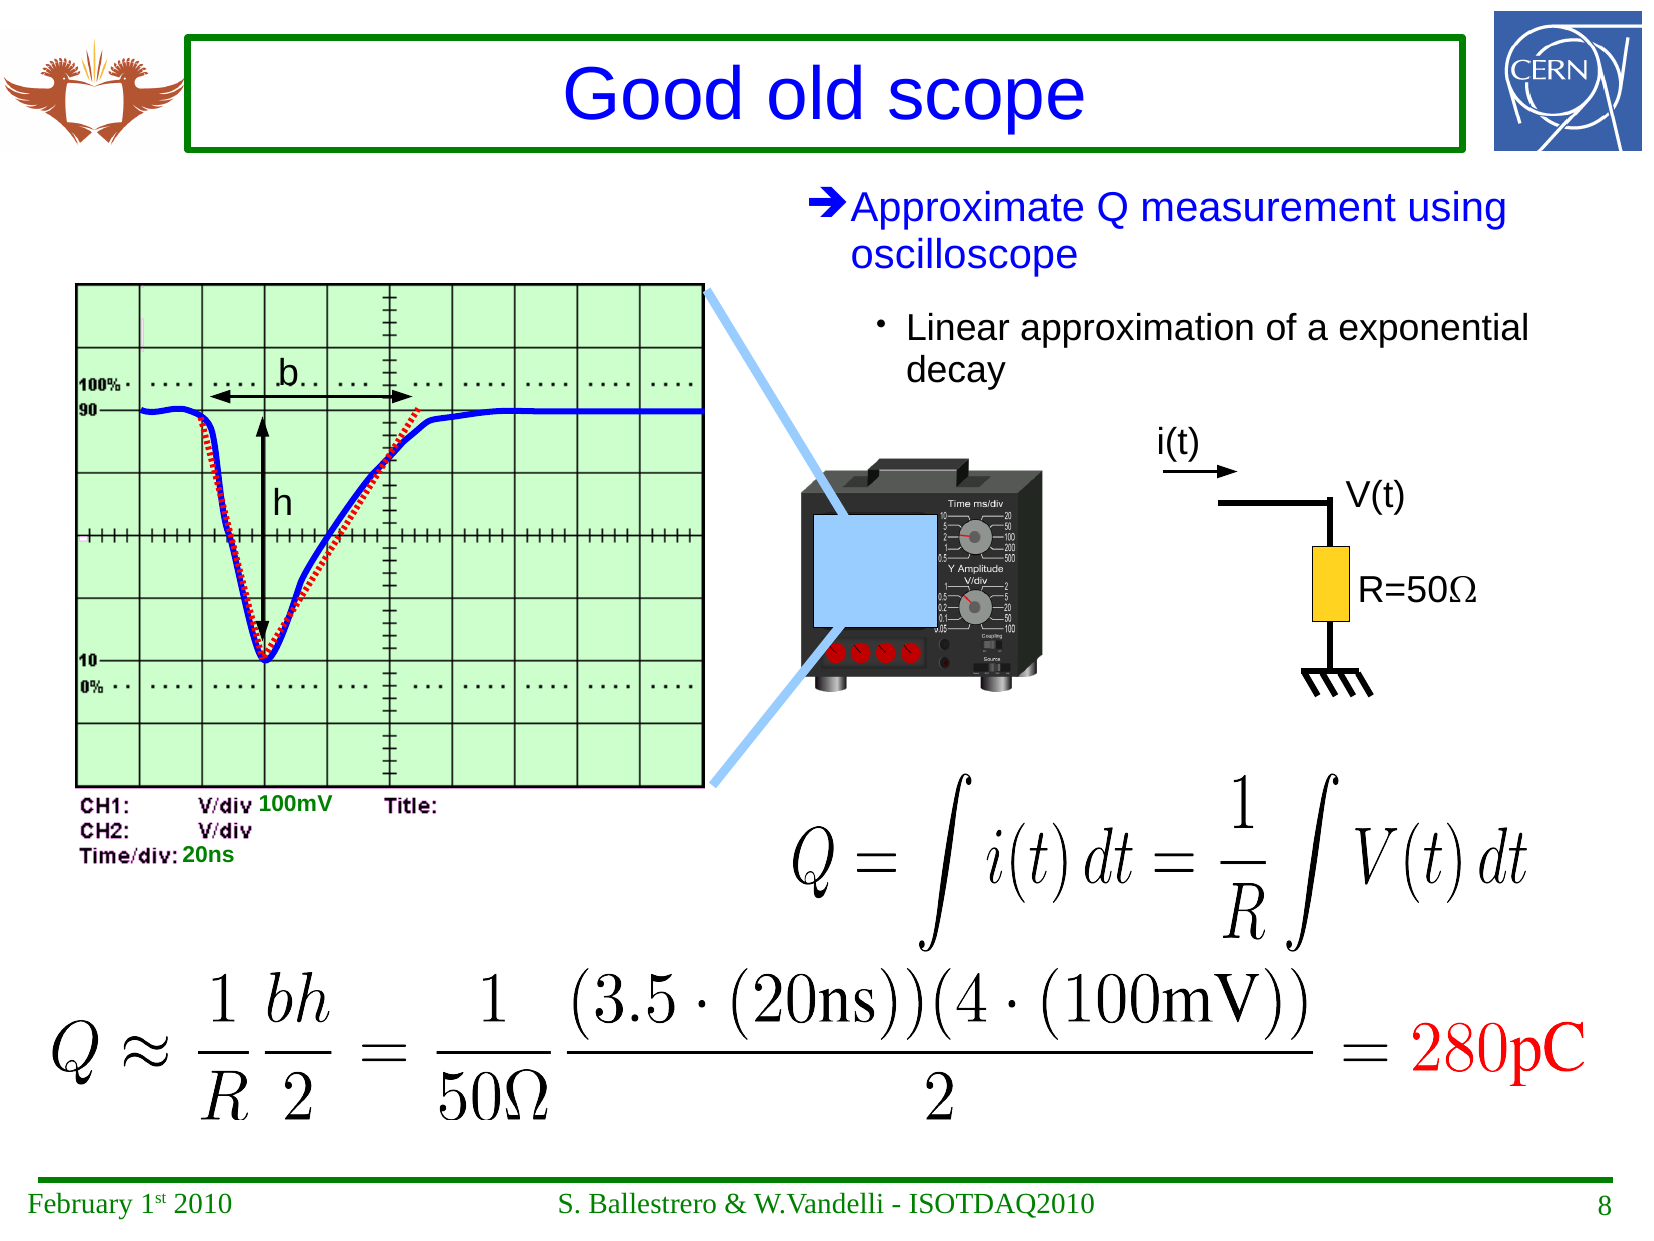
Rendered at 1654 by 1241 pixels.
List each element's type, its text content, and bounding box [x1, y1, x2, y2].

list Approximate Q measurement using oscilloscope Linear approximation of a exponential decay [787, 183, 1571, 1003]
picture [45, 967, 1587, 1120]
picture [75, 283, 705, 870]
text_box h [254, 471, 311, 539]
title Good old scope [187, 37, 1463, 151]
text_box 20ns [167, 834, 250, 880]
picture [1494, 11, 1642, 151]
text_box b [260, 341, 317, 409]
text_box 100mV [243, 783, 364, 829]
picture [0, 29, 188, 151]
